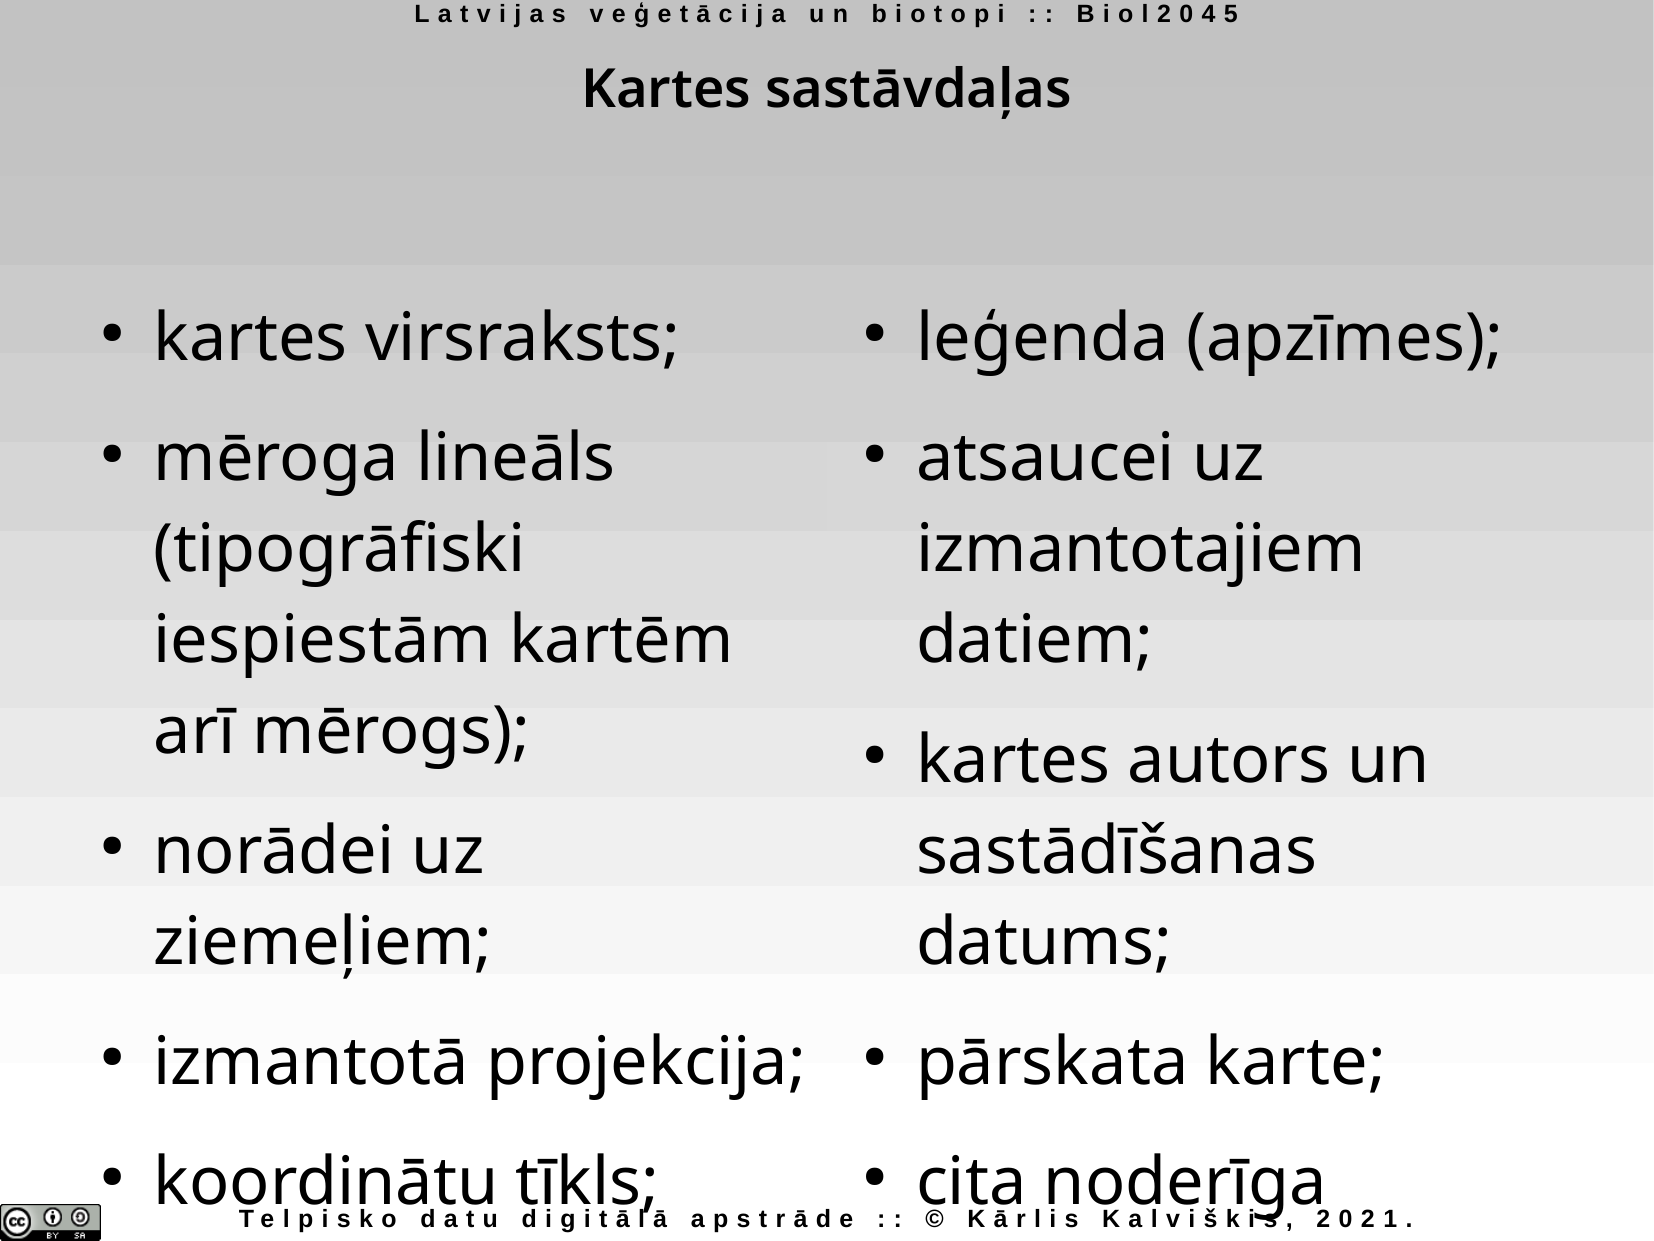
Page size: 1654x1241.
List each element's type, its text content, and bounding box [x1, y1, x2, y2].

picture [0, 0, 1654, 1241]
list leģenda (apzīmes); atsaucei uz izmantotajiem datiem; kartes autors un sastādīšanas datums; pārskata karte; cita noderīga informācija. [845, 289, 1572, 1130]
list kartes virsraksts; mēroga lineāls (tipogrāfiski iespiestām kartēm arī mērogs); norādei uz ziemeļiem; izmantotā projekcija; koordinātu tīkls; koordinātas; [82, 289, 809, 1159]
title Kartes sastāvdaļas [29, 49, 1625, 296]
